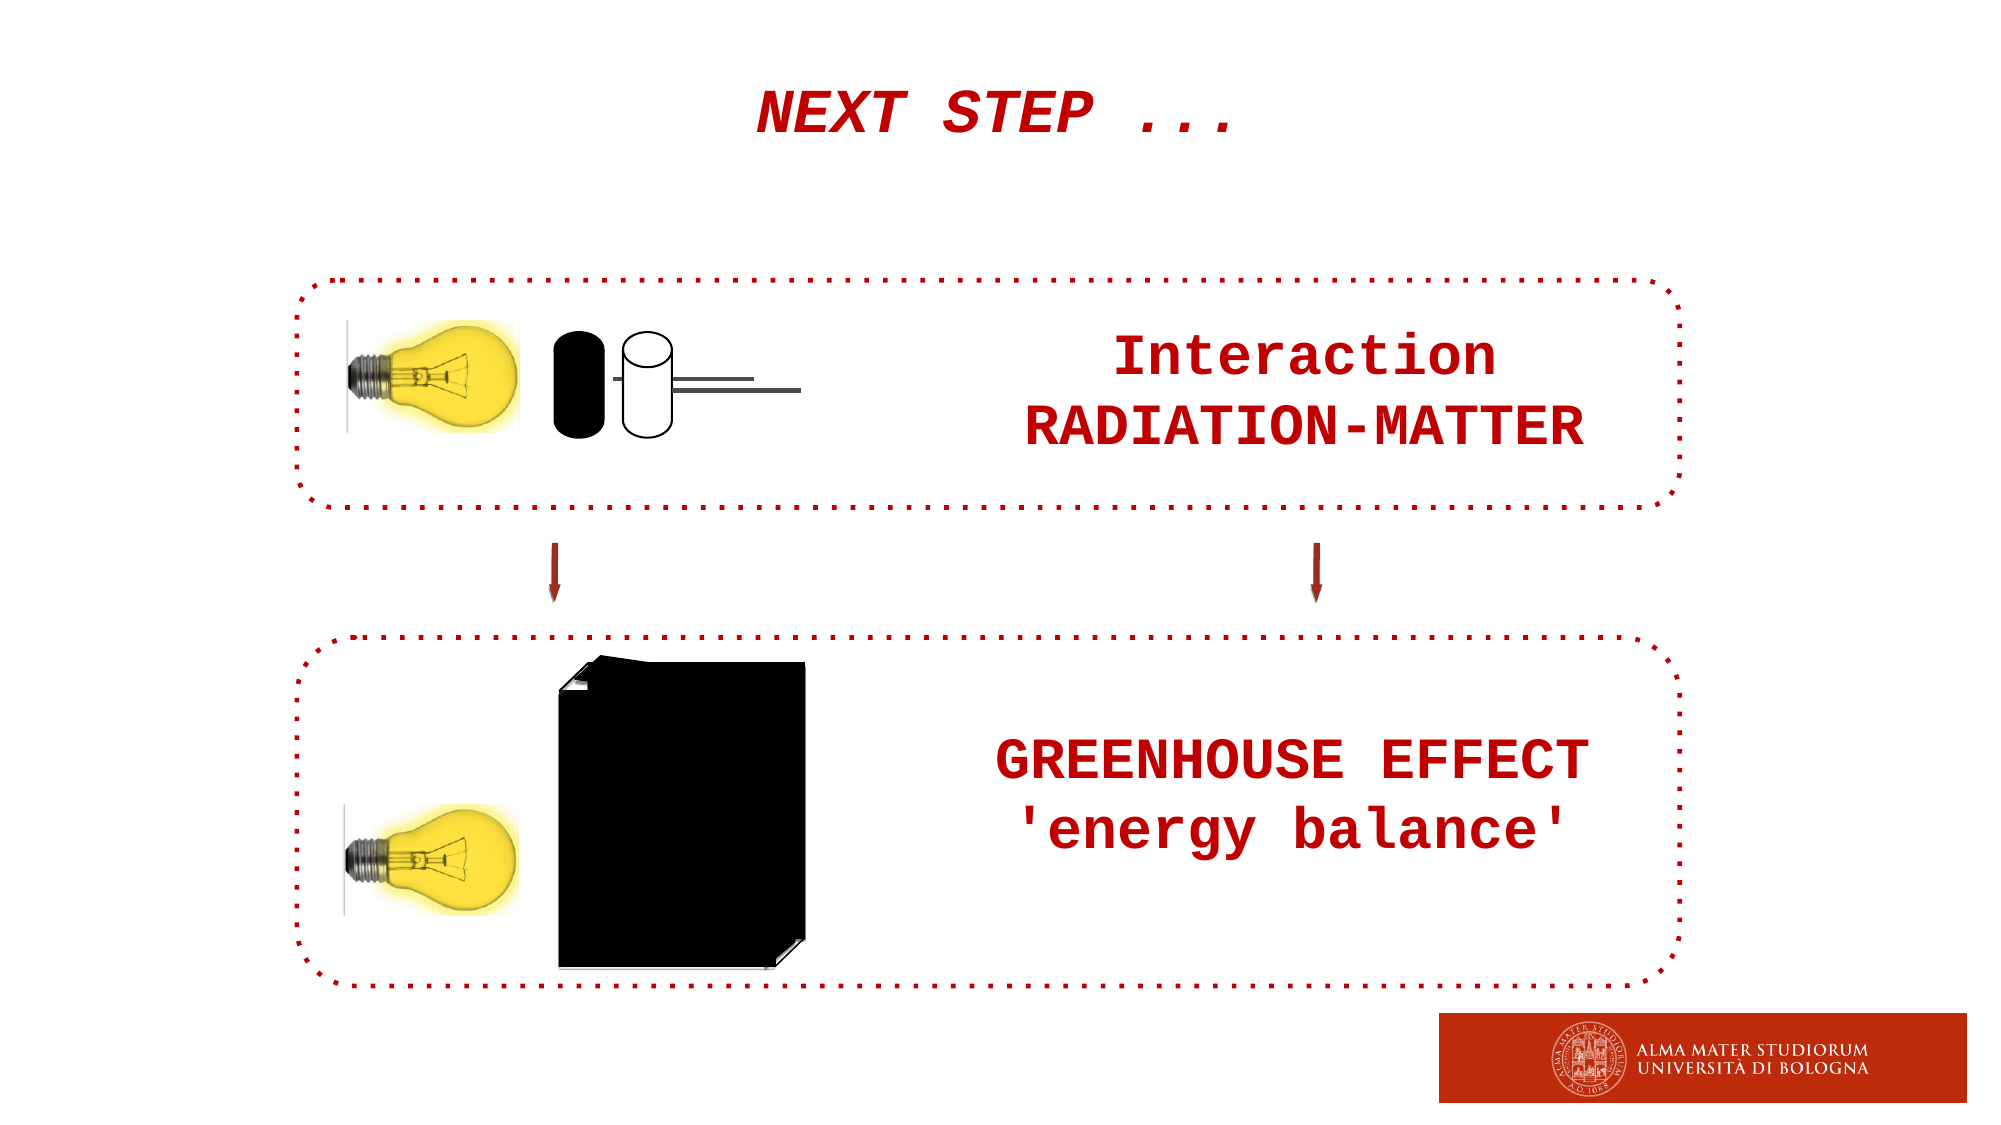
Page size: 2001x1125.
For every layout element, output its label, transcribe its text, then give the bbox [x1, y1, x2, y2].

text_box Interaction RADIATION-MATTER [906, 308, 1704, 466]
text_box [622, 332, 672, 438]
text_box [554, 332, 604, 438]
picture [343, 805, 519, 916]
text_box GREENHOUSE EFFECT 'energy balance' [894, 712, 1692, 869]
text_box NEXT STEP ... [438, 0, 1562, 160]
picture [346, 320, 520, 433]
text_box [559, 655, 804, 967]
